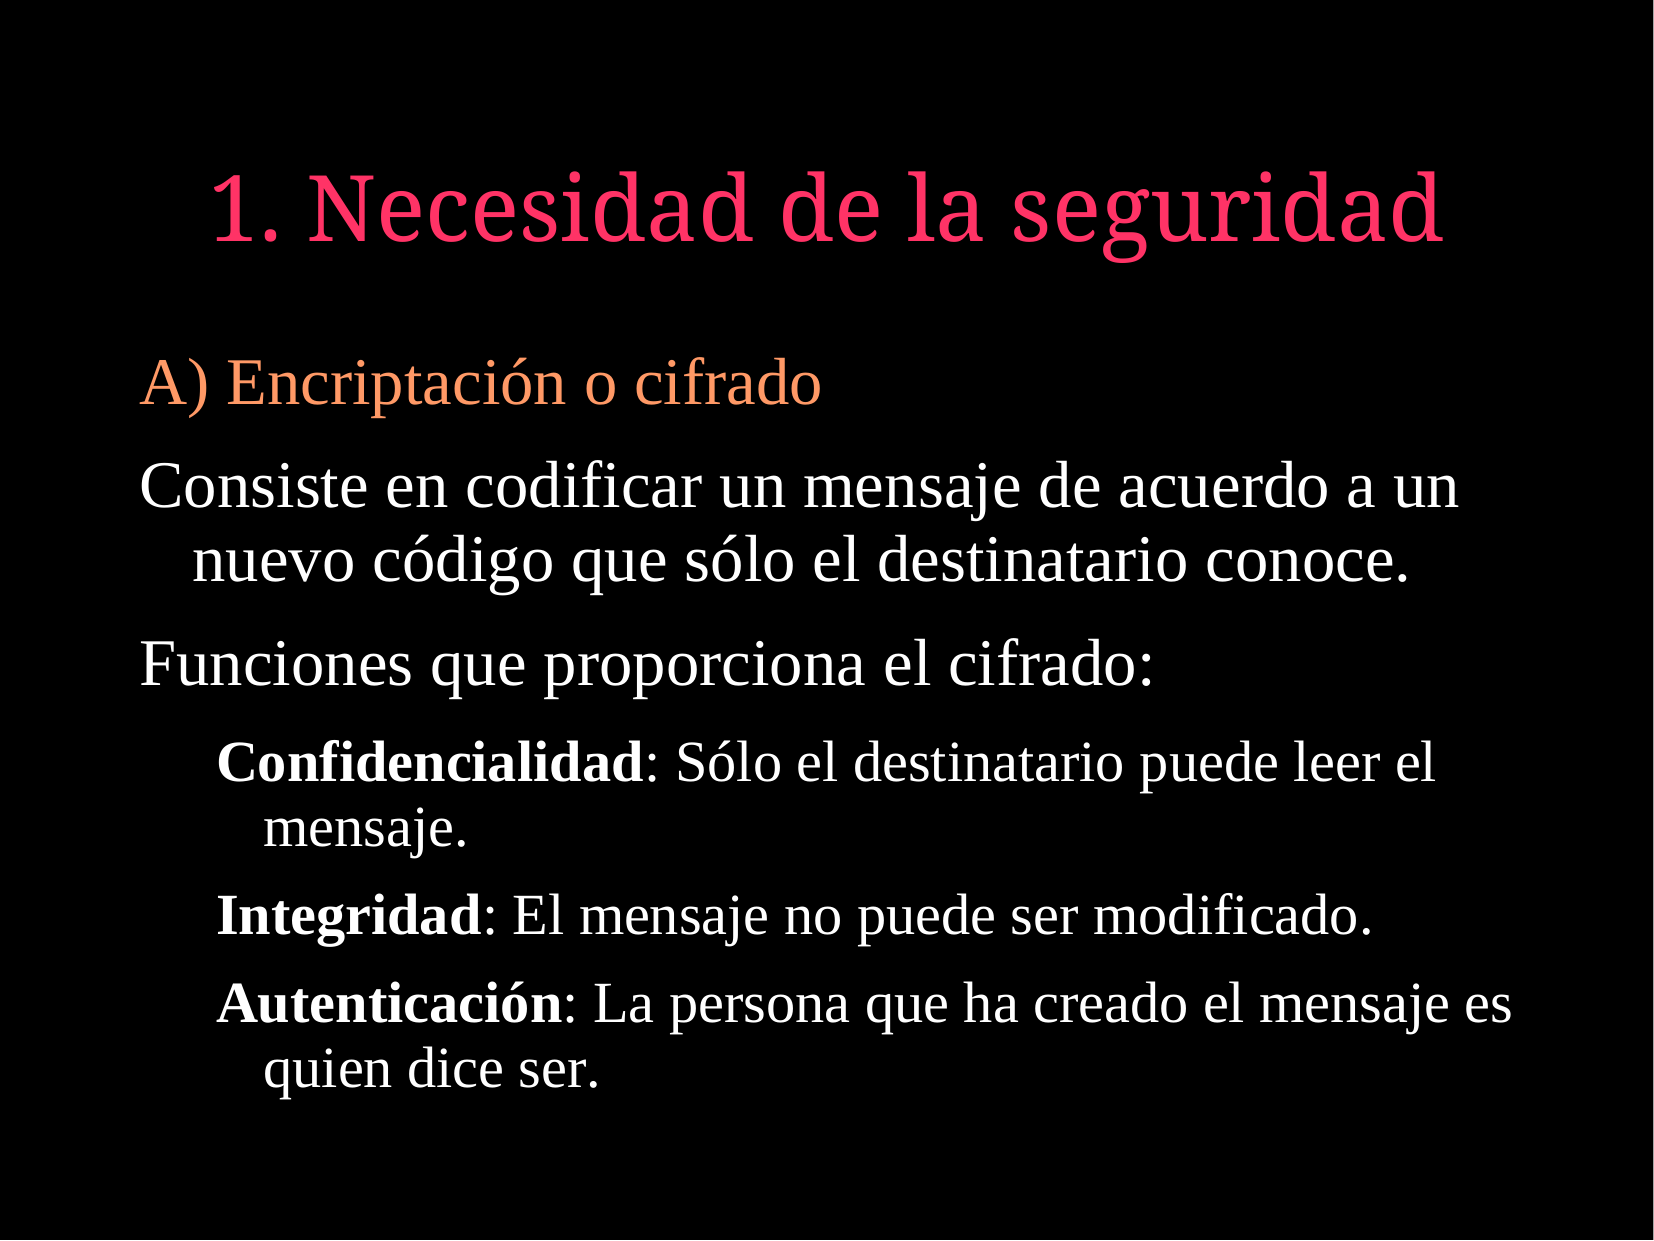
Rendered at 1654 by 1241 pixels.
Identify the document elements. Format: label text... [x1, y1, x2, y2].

title 1. Necesidad de la seguridad [121, 102, 1534, 311]
list A) Encriptación o cifrado Consiste en codificar un mensaje de acuerdo a un nuevo código que sólo el destinatario conoce. Funciones que proporciona el cifrado: Confidencialidad: Sólo el destinatario puede leer el mensaje. Integridad: El mensaje no puede ser modificado. Autenticación: La persona que ha creado el mensaje es quien dice ser. [121, 344, 1534, 1127]
